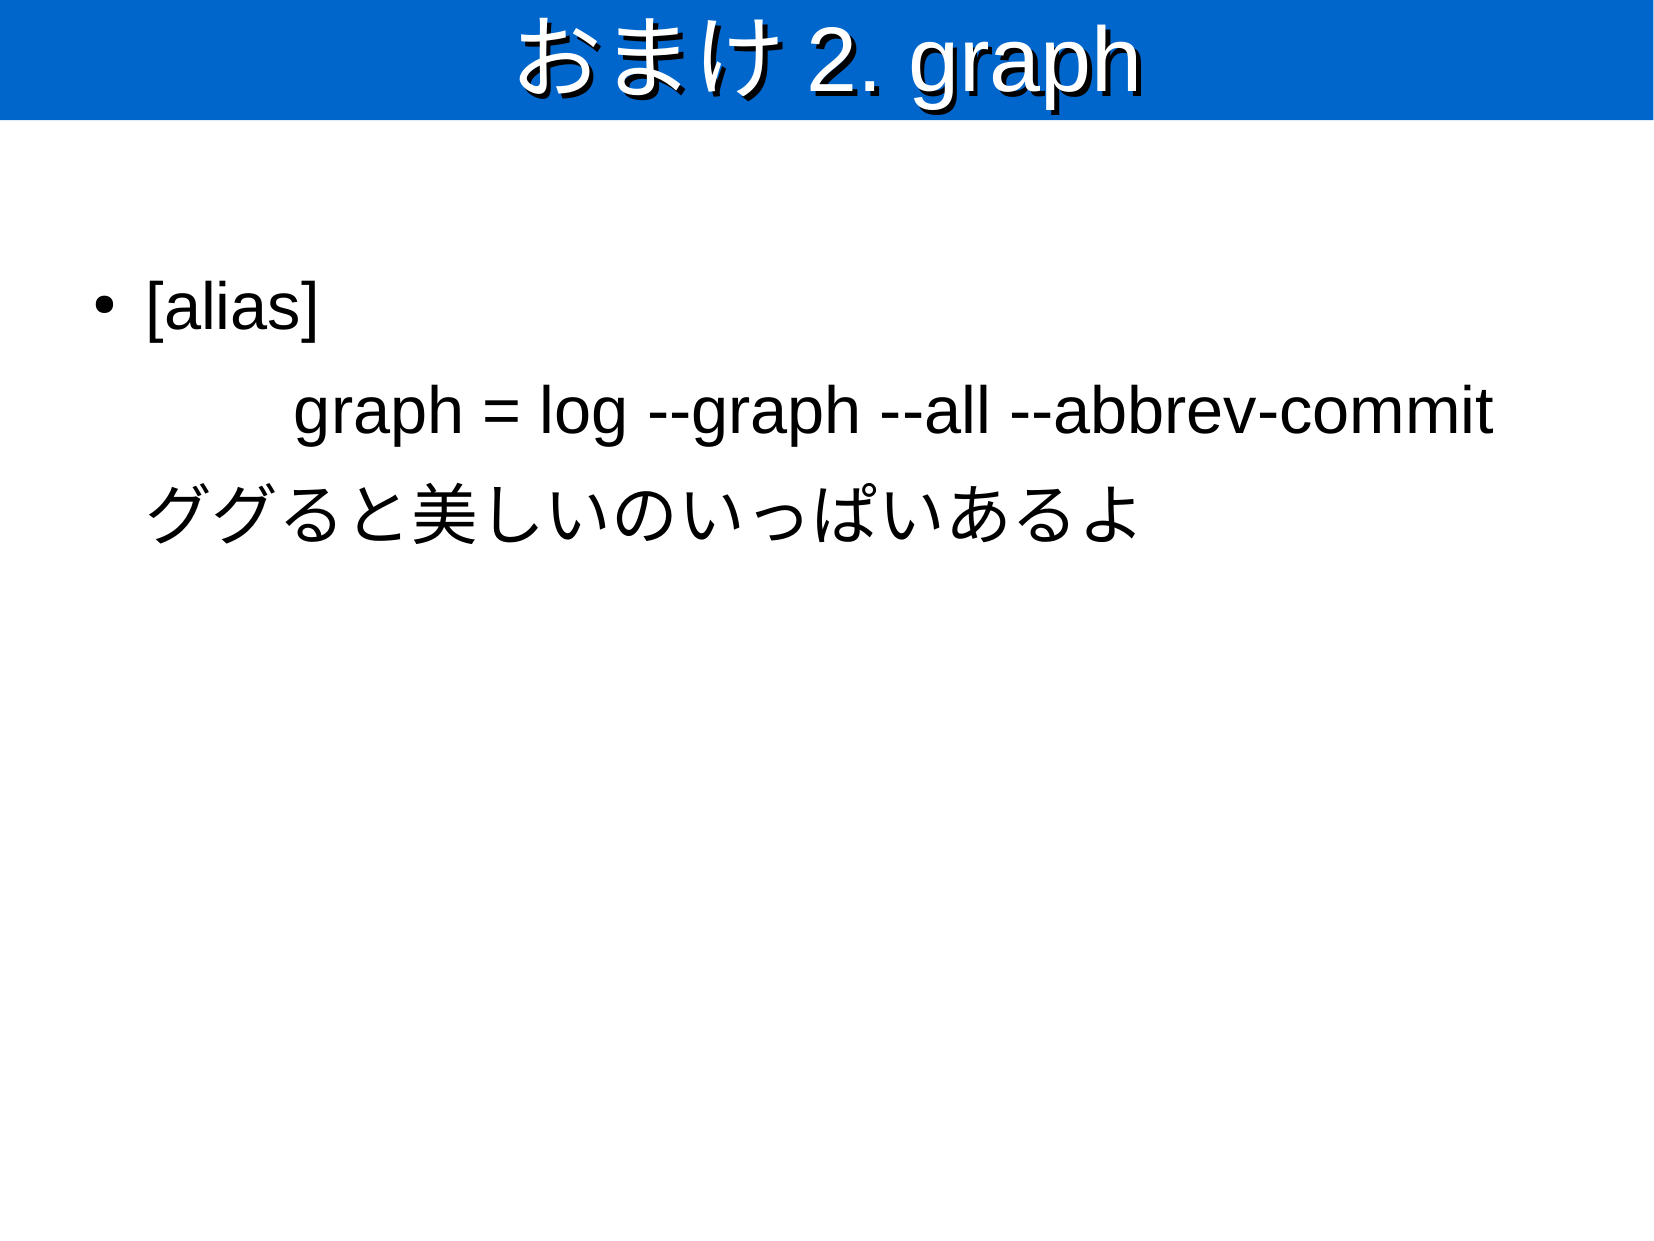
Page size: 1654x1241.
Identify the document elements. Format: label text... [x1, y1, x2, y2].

list [alias] graph = log --graph --all --abbrev-commit ググると美しいのいっぱいあるよ [75, 165, 1576, 885]
title おまけ2. graph [0, 0, 1654, 121]
